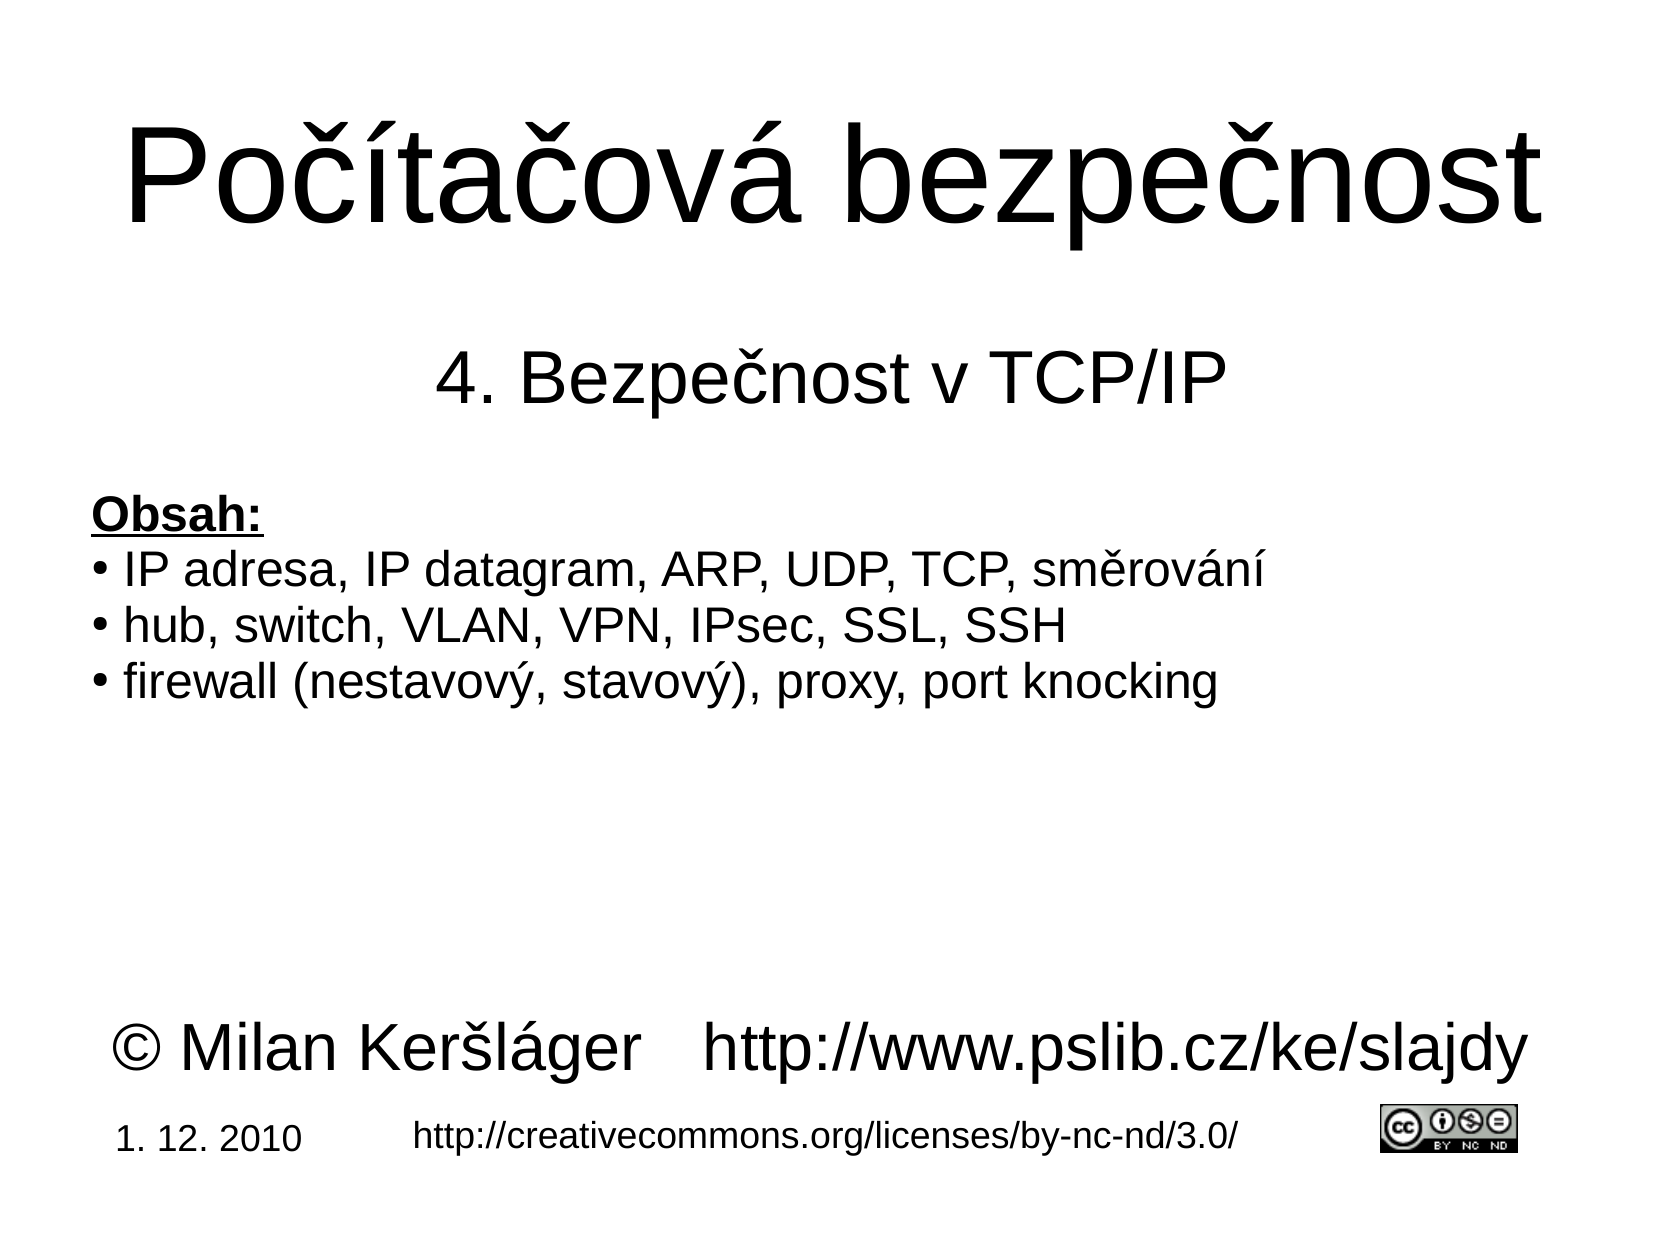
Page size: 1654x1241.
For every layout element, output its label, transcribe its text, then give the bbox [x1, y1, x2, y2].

list © Milan Keršláger http://www.pslib.cz/ke/slajdy [76, 1009, 1565, 1087]
text_box Obsah: IP adresa, IP datagram, ARP, UDP, TCP, směrování hub, switch, VLAN, VPN, IPsec, SSL, SSH firewall (nestavový, stavový), proxy, port knocking [76, 478, 1583, 718]
picture [1380, 1104, 1518, 1153]
title Počítačová bezpečnost 4. Bezpečnost v TCP/IP [88, 56, 1577, 461]
text_box http://creativecommons.org/licenses/by-nc-nd/3.0/ [339, 1107, 1313, 1165]
text_box 1.12.2010 [100, 1110, 337, 1168]
